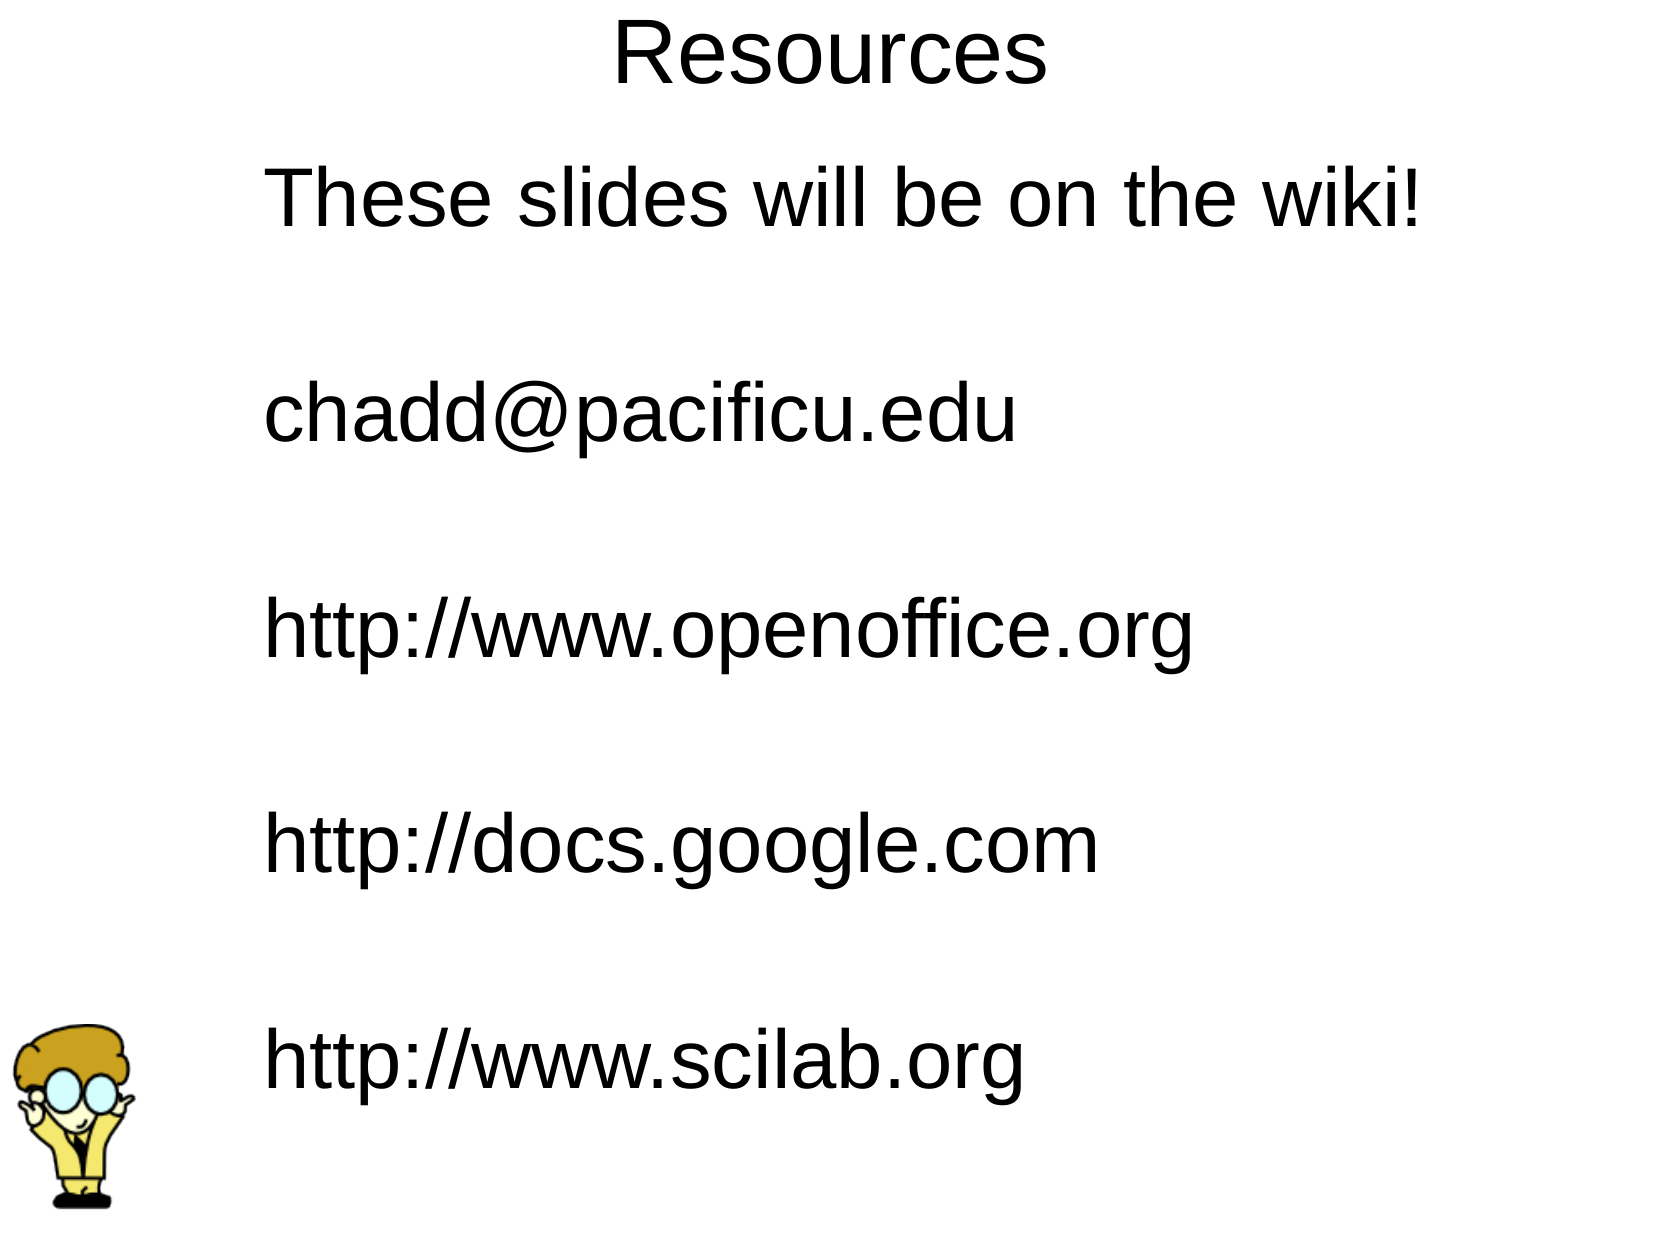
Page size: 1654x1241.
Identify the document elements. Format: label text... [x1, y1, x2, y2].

title Resources [86, 0, 1576, 103]
picture [9, 1024, 143, 1213]
list These slides will be on the wiki! chadd@pacificu.edu http://www.openoffice.org http://docs.google.com http://www.scilab.org [245, 150, 1556, 1181]
